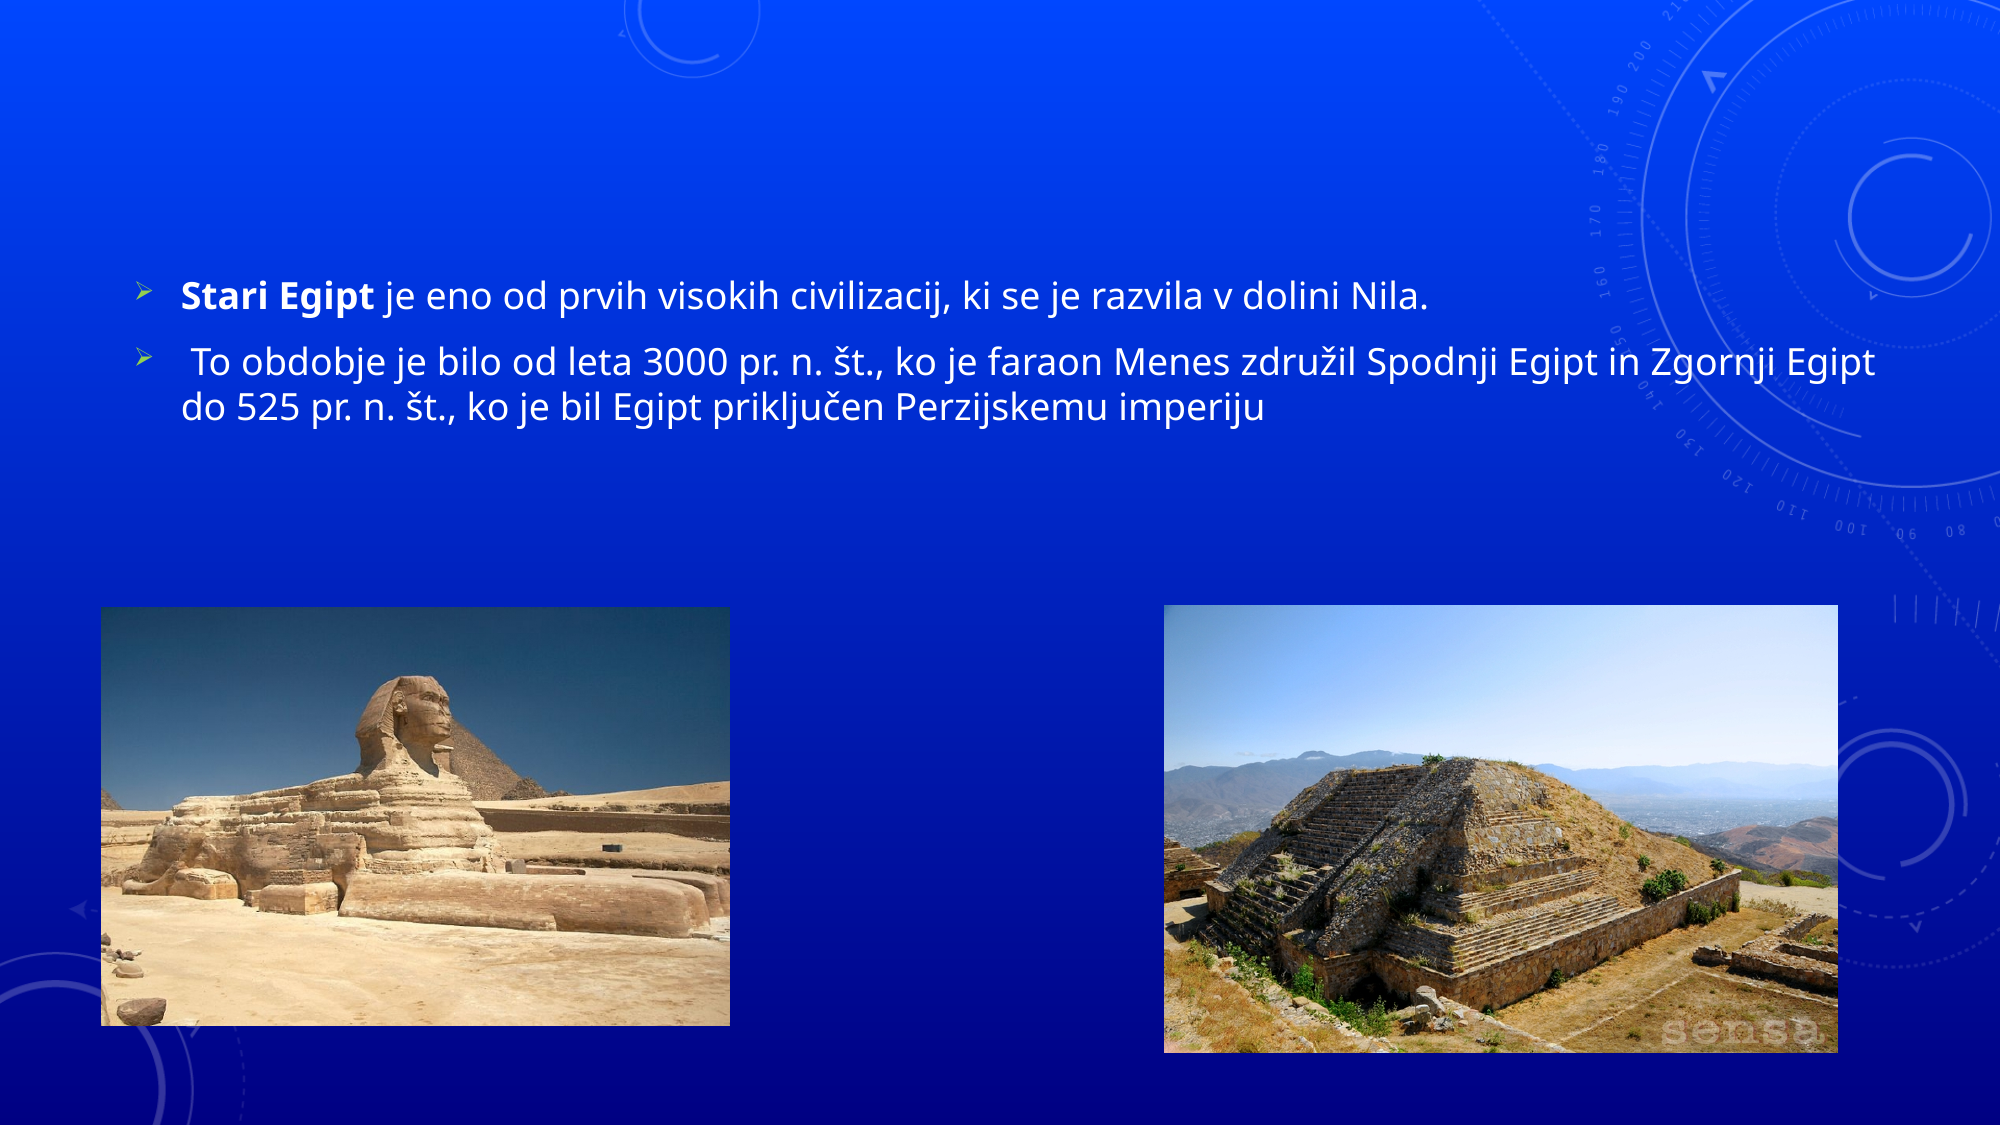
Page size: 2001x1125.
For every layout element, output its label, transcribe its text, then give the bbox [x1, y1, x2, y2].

list Stari Egipt je eno od prvih visokih civilizacij, ki se je razvila v dolini Nila. To obdobje je bilo od leta 3000 pr. n. št., ko je faraon Menes združil Spodnji Egipt in Zgornji Egipt do 525 pr. n. št., ko je bil Egipt priključen Perzijskemu imperiju [118, 149, 1927, 550]
picture [0, 0, 2000, 1125]
